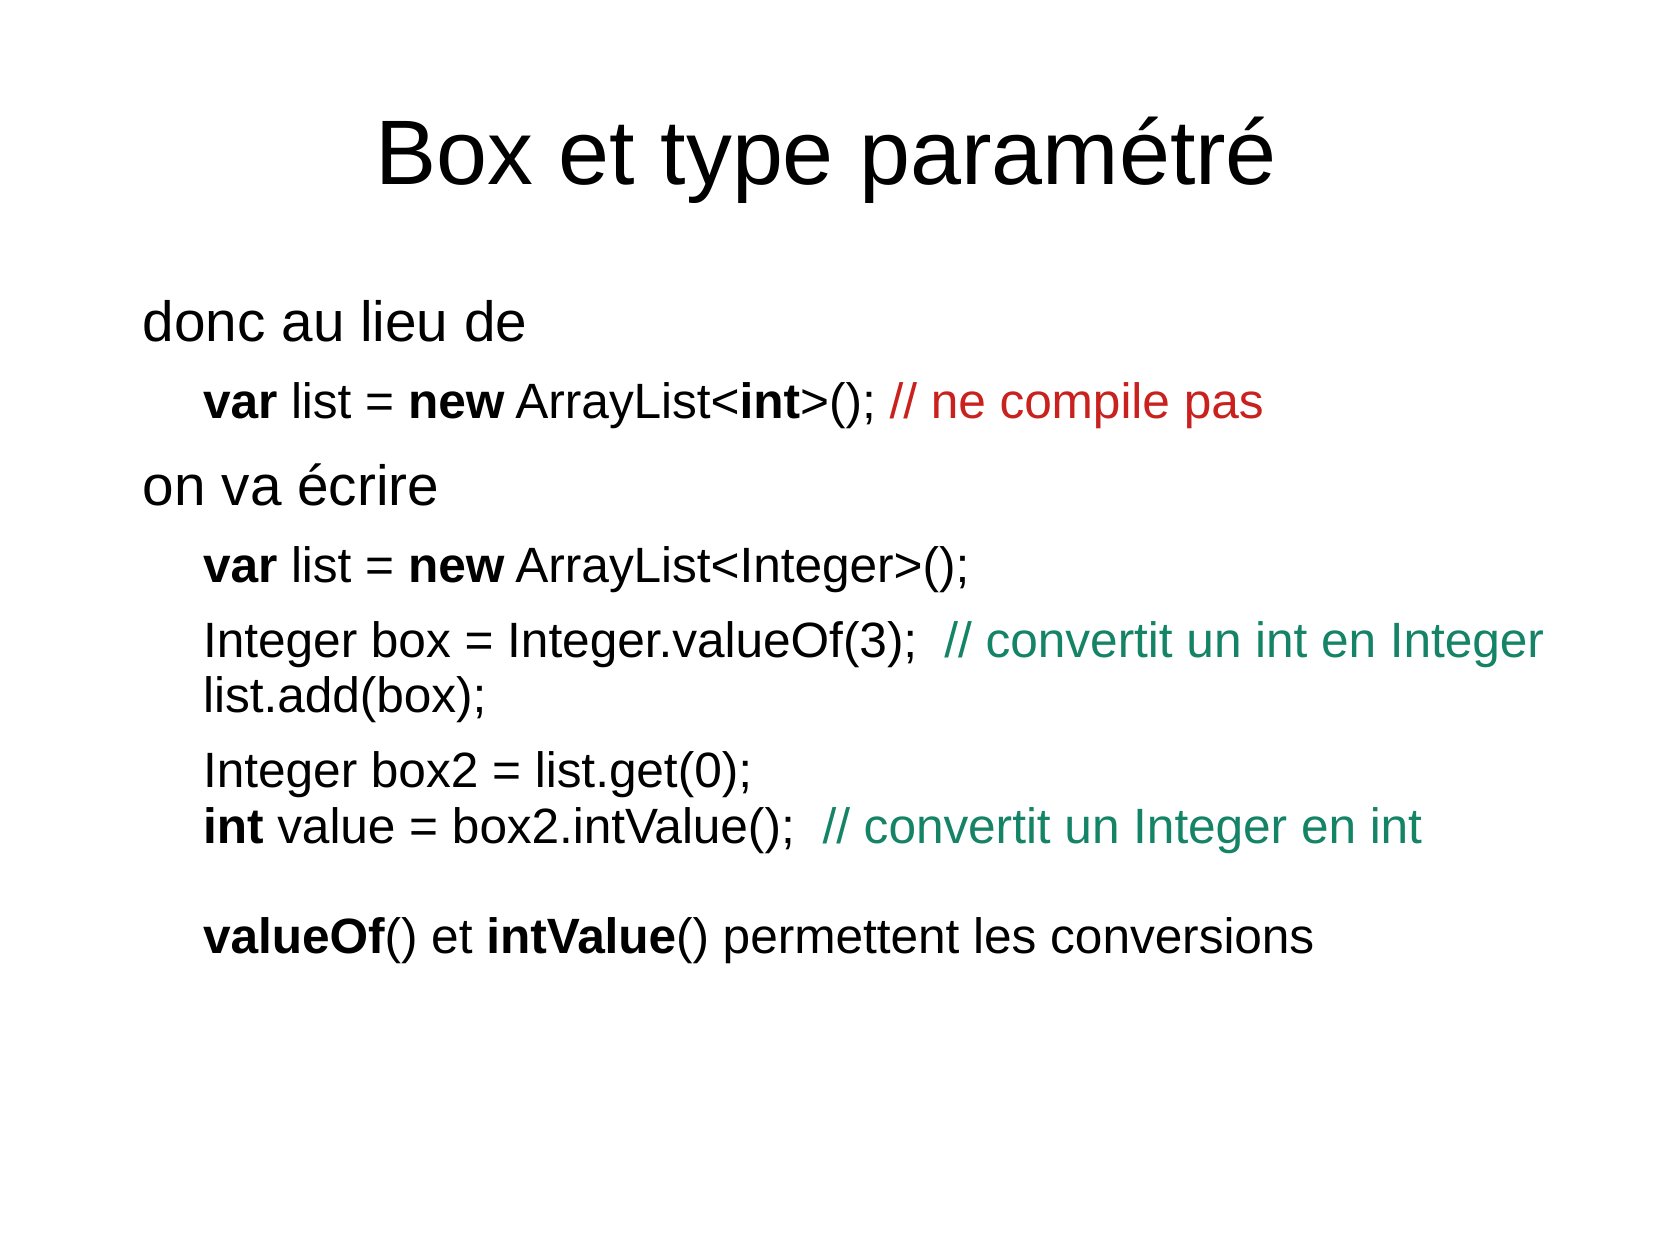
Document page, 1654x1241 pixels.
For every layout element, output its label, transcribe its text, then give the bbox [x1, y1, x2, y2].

title Box et type paramétré [82, 49, 1571, 257]
list donc au lieu de var list = new ArrayList<int>(); // ne compile pas on va écrire var list = new ArrayList<Integer>(); Integer box = Integer.valueOf(3); // convertit un int en Integer list.add(box); Integer box2 = list.get(0); int value = box2.intValue(); // convertit un Integer en int valueOf() et intValue() permettent les conversions [82, 290, 1571, 1010]
